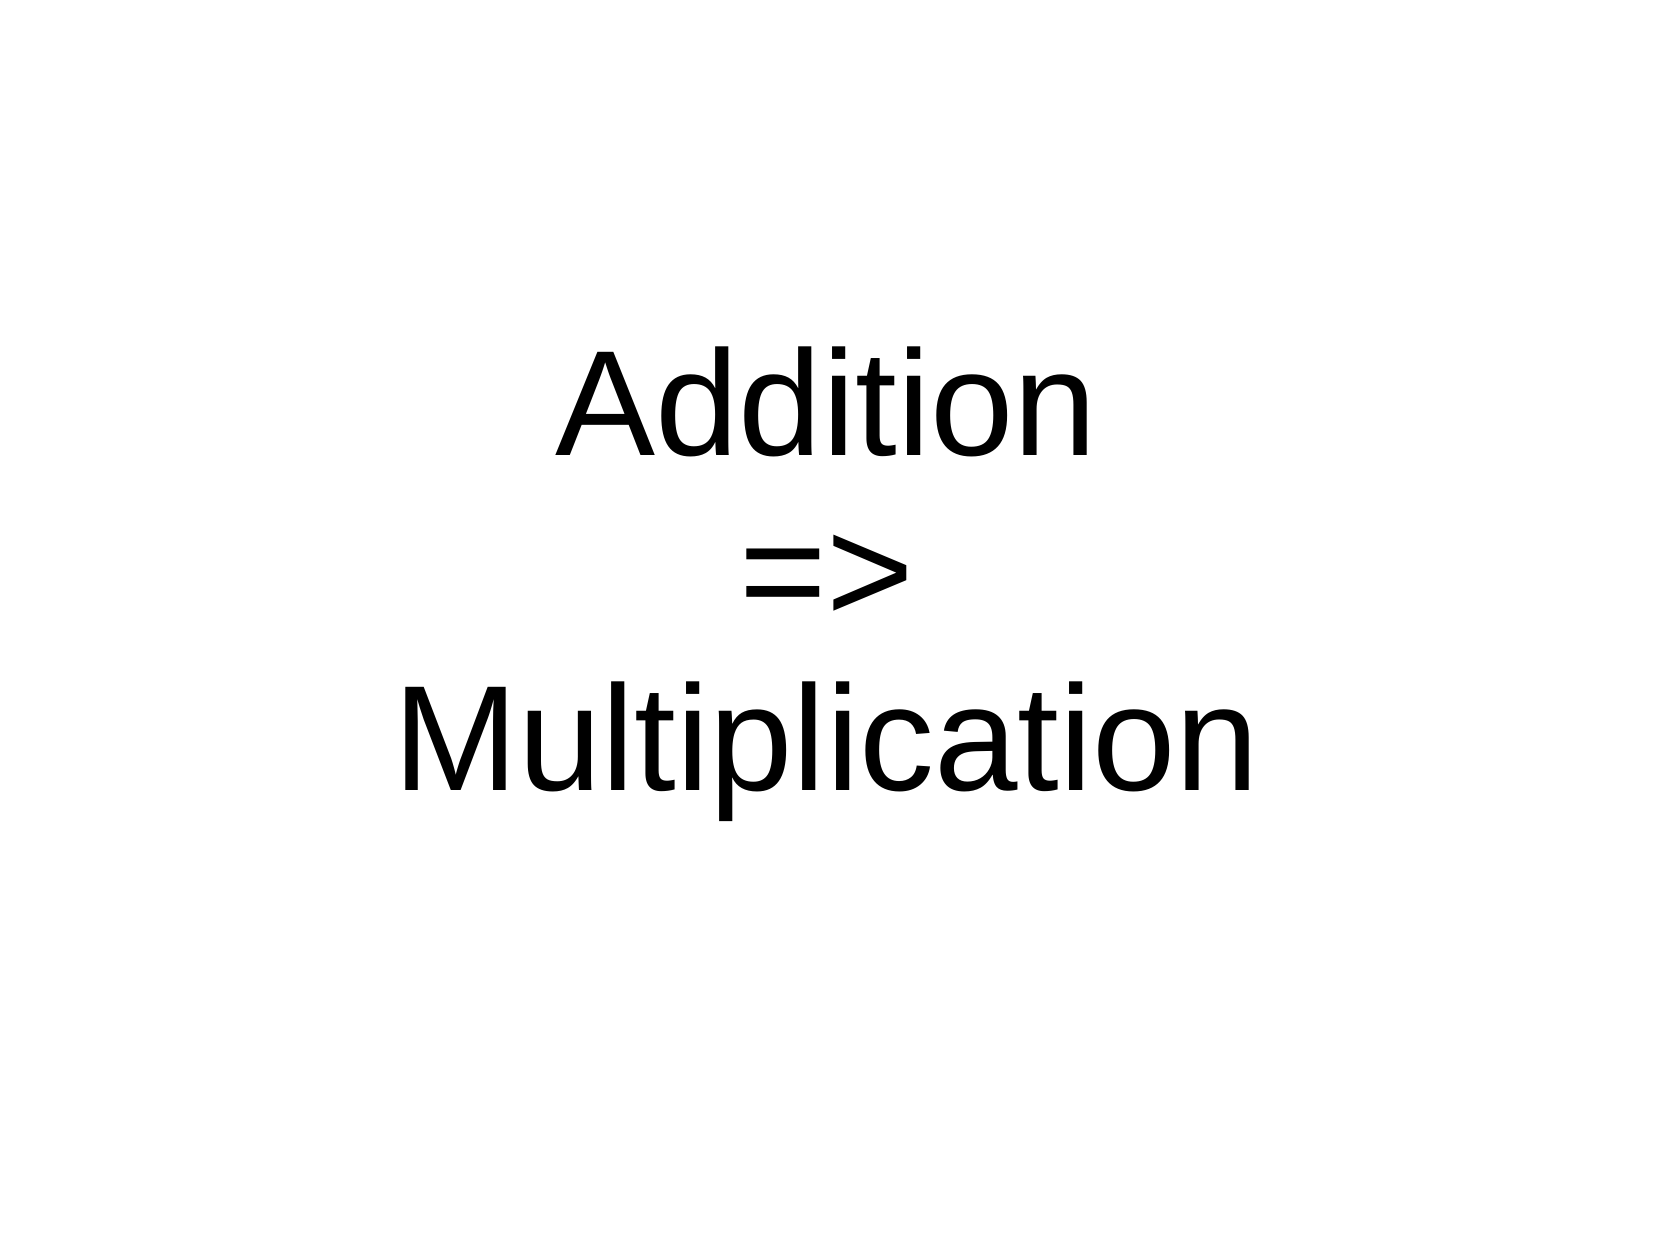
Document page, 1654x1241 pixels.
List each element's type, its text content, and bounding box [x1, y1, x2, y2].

title Addition => Multiplication [82, 56, 1571, 1086]
